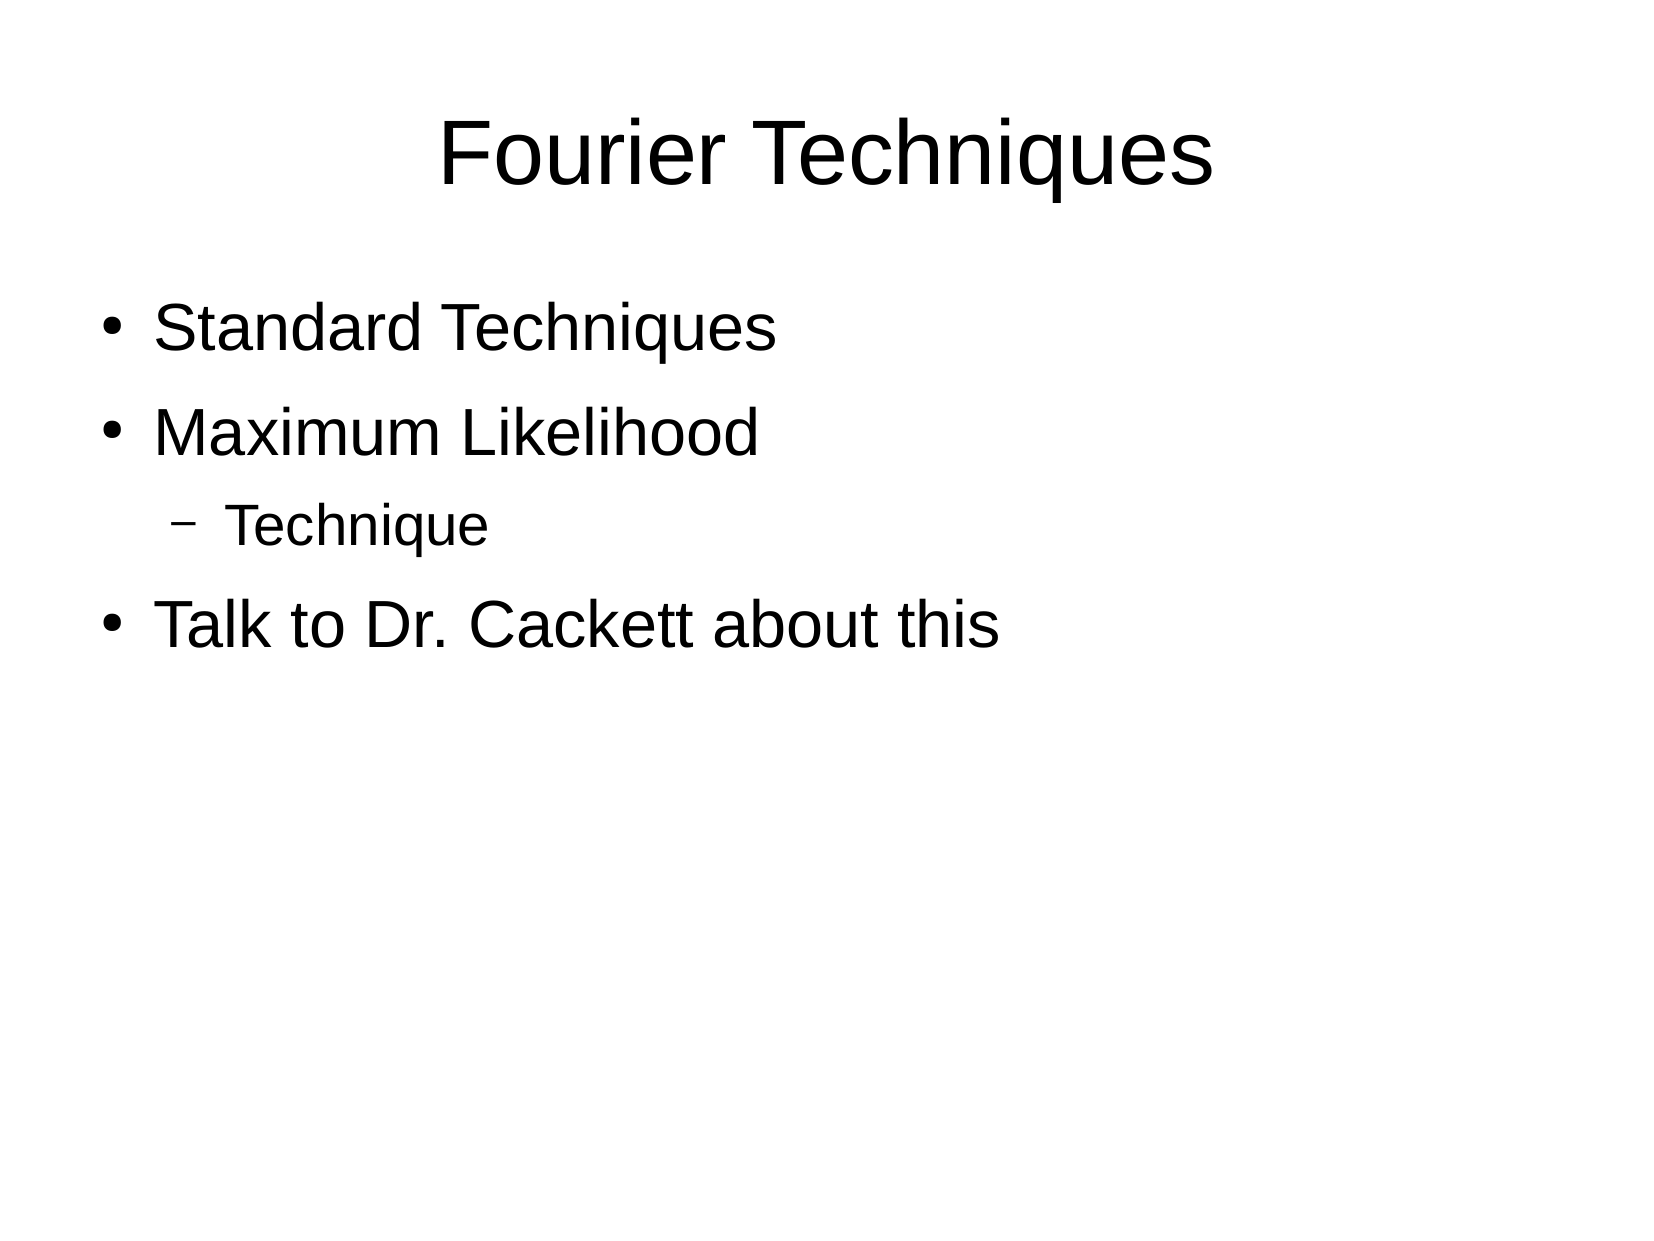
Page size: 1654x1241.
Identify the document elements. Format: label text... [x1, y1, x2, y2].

list Standard Techniques Maximum Likelihood Technique Talk to Dr. Cackett about this [82, 290, 1571, 1010]
title Fourier Techniques [82, 49, 1571, 257]
